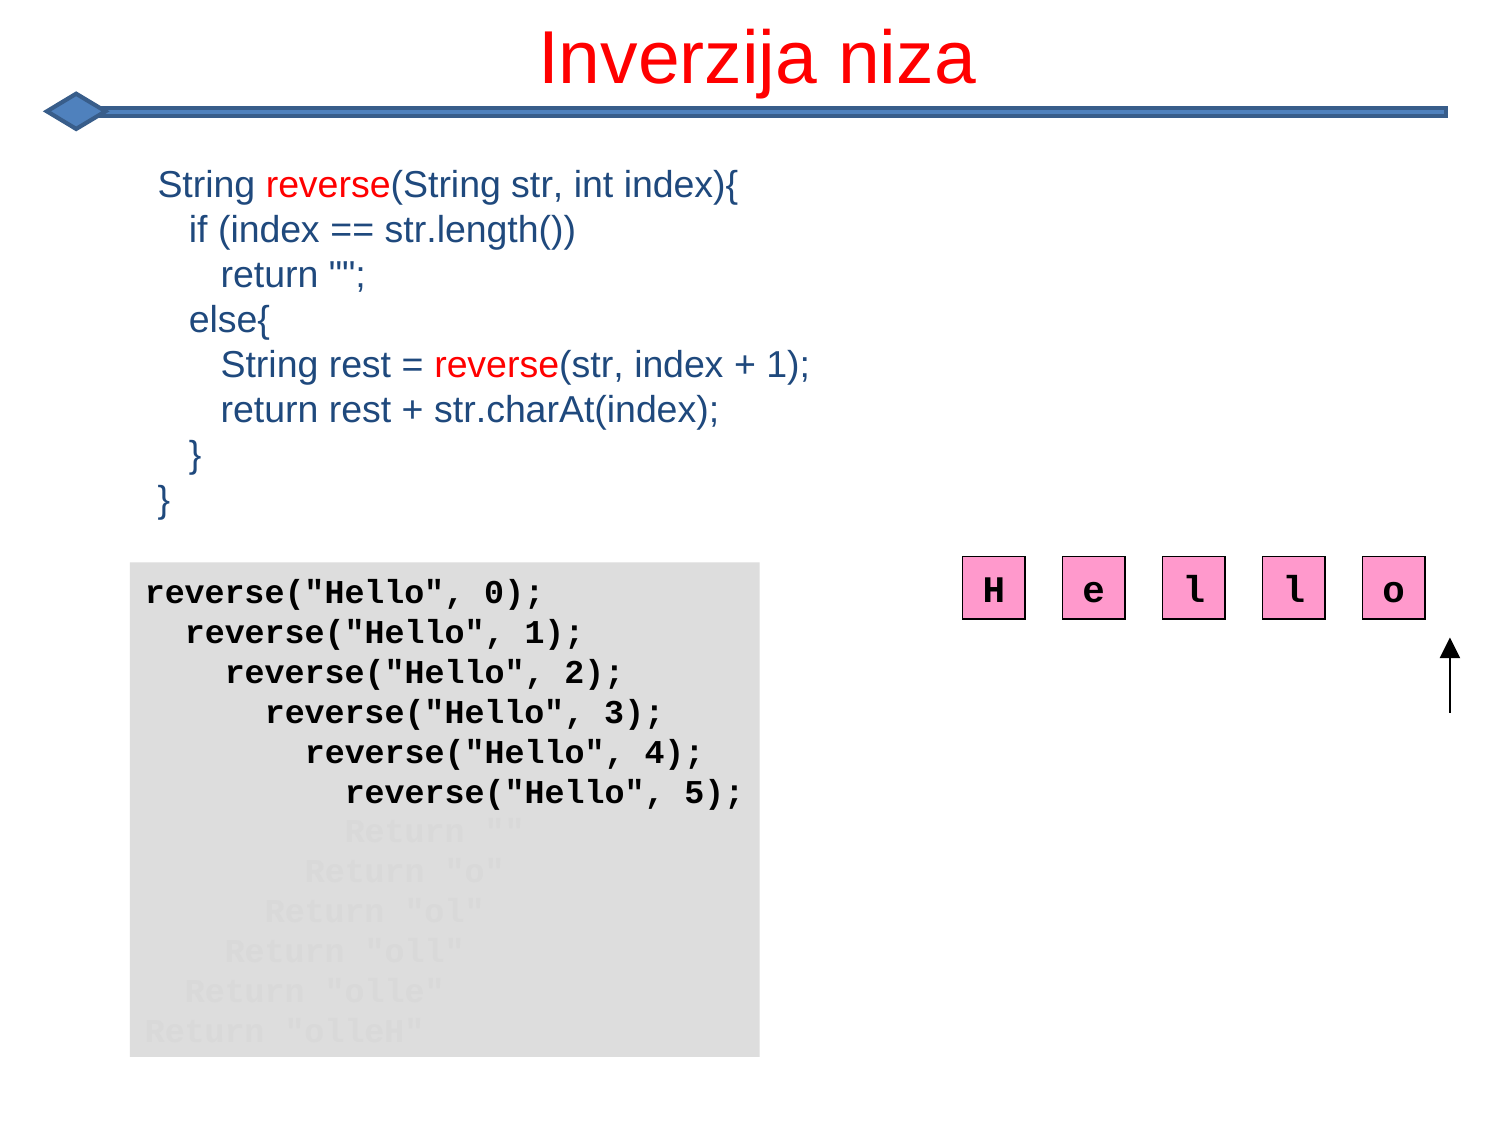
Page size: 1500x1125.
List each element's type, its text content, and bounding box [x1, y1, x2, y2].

text_box reverse("Hello", 0); reverse("Hello", 1); reverse("Hello", 2); reverse("Hello", 3); reverse("Hello", 4); reverse("Hello", 5); Return "" Return "o" Return "ol" Return "oll" Return "olle" Return "olleH" [129, 562, 760, 1057]
title Inverzija niza [82, 0, 1433, 108]
text_box e [1062, 556, 1126, 620]
text_box H [962, 556, 1025, 620]
text_box String reverse(String str, int index){ if (index == str.length()) return ""; else{ String rest = reverse(str, index + 1); return rest + str.charAt(index); } } [142, 152, 826, 528]
text_box o [1362, 556, 1426, 620]
text_box l [1262, 556, 1325, 620]
text_box l [1162, 556, 1225, 620]
